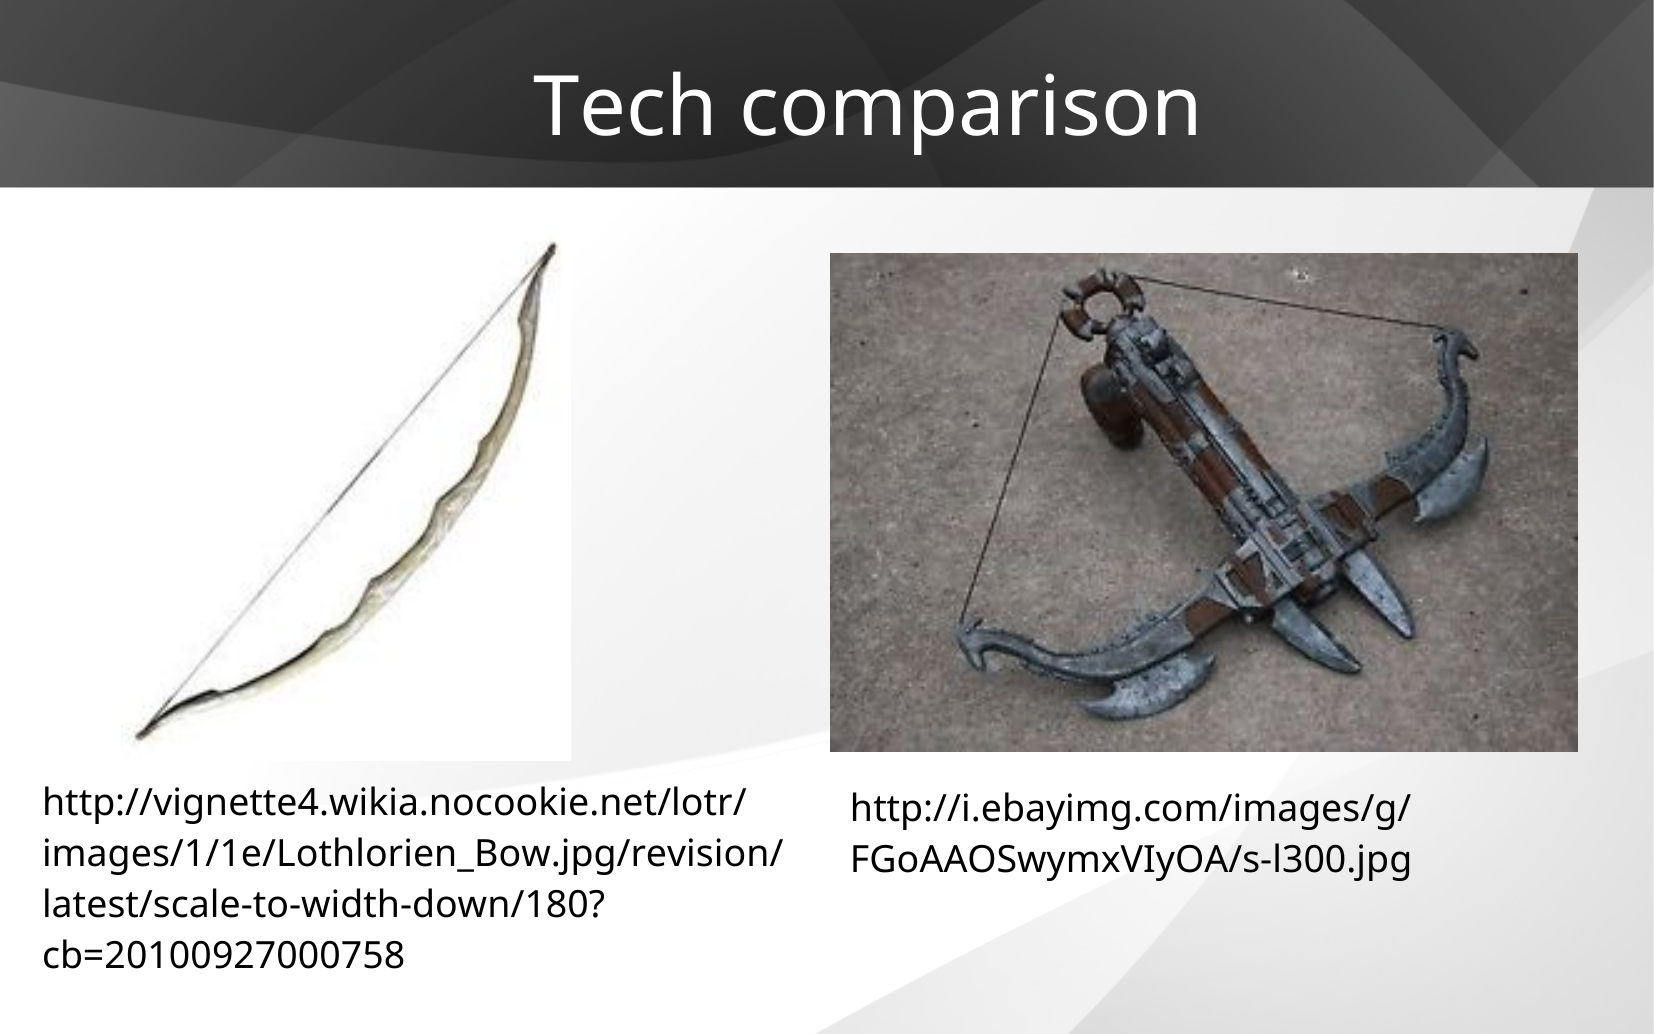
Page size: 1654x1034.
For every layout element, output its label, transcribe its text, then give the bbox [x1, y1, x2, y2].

picture [0, 0, 1654, 1034]
text_box http://vignette4.wikia.nocookie.net/lotr/images/1/1e/Lothlorien_Bow.jpg/revision/latest/scale-to-width-down/180?cb=20100927000758 [27, 768, 817, 982]
title Tech comparison [124, 0, 1613, 208]
text_box http://i.ebayimg.com/images/g/FGoAAOSwymxVIyOA/s-l300.jpg [835, 774, 1596, 918]
